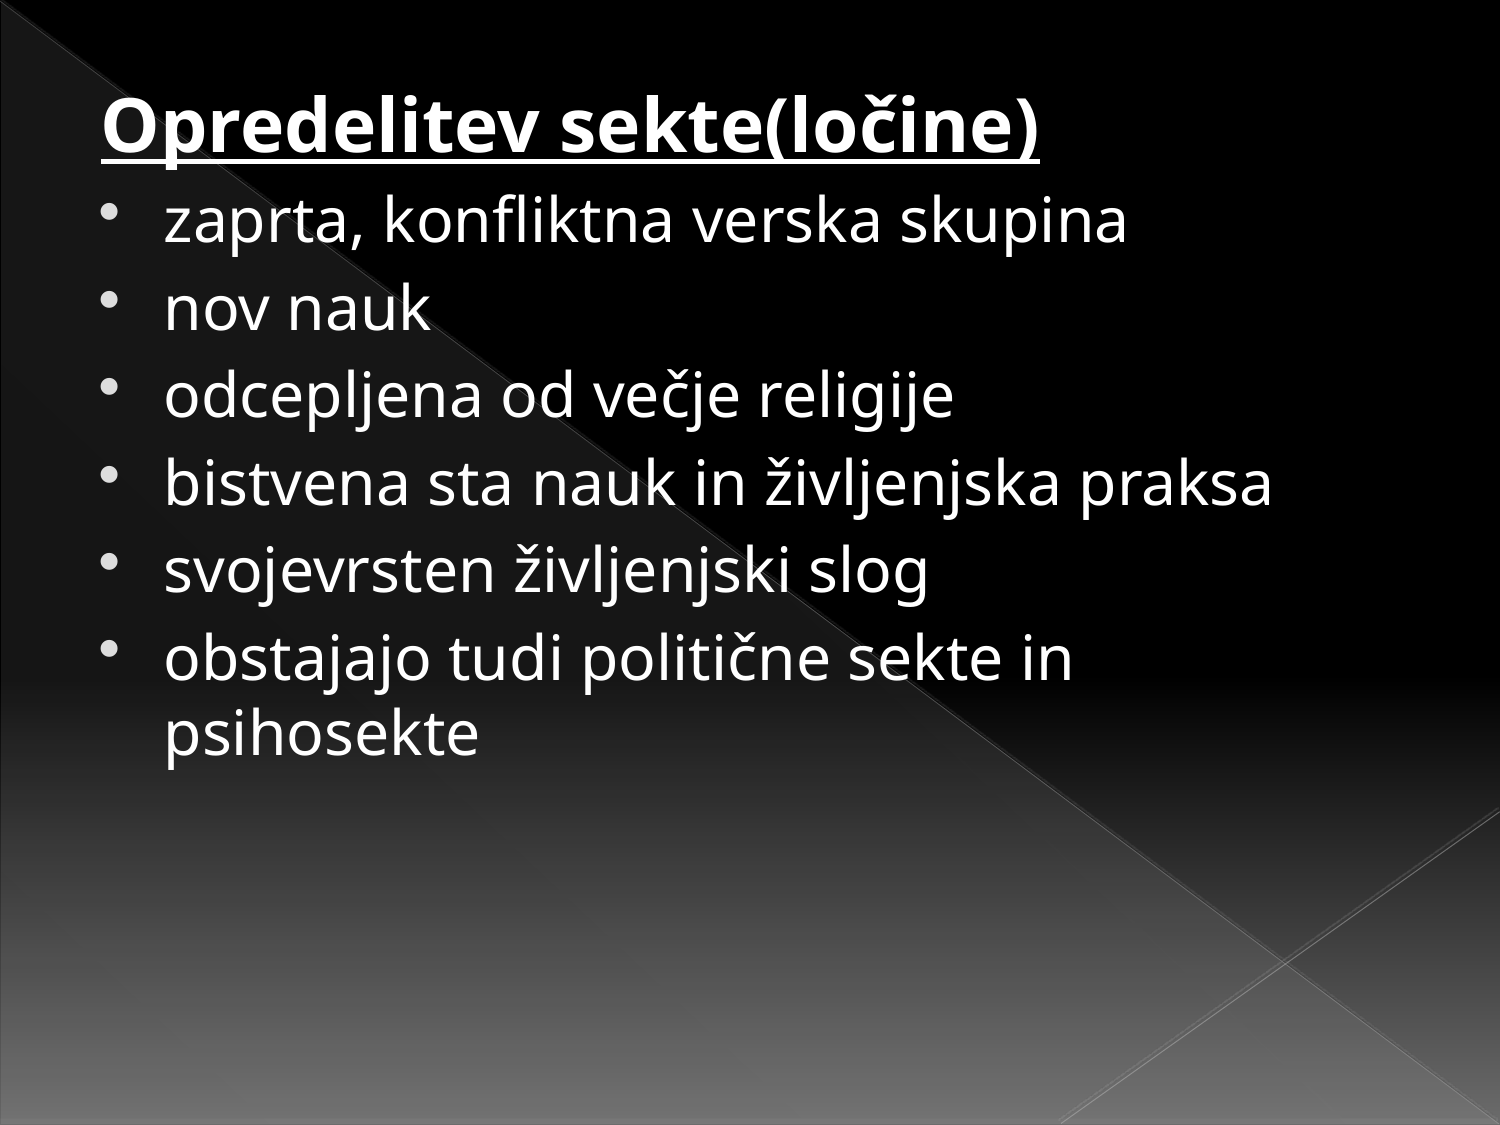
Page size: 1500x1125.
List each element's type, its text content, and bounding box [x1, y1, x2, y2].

list Opredelitev sekte(ločine) zaprta, konfliktna verska skupina nov nauk odcepljena od večje religije bistvena sta nauk in življenjska praksa svojevrsten življenjski slog obstajajo tudi politične sekte in psihosekte [75, 70, 1425, 1059]
